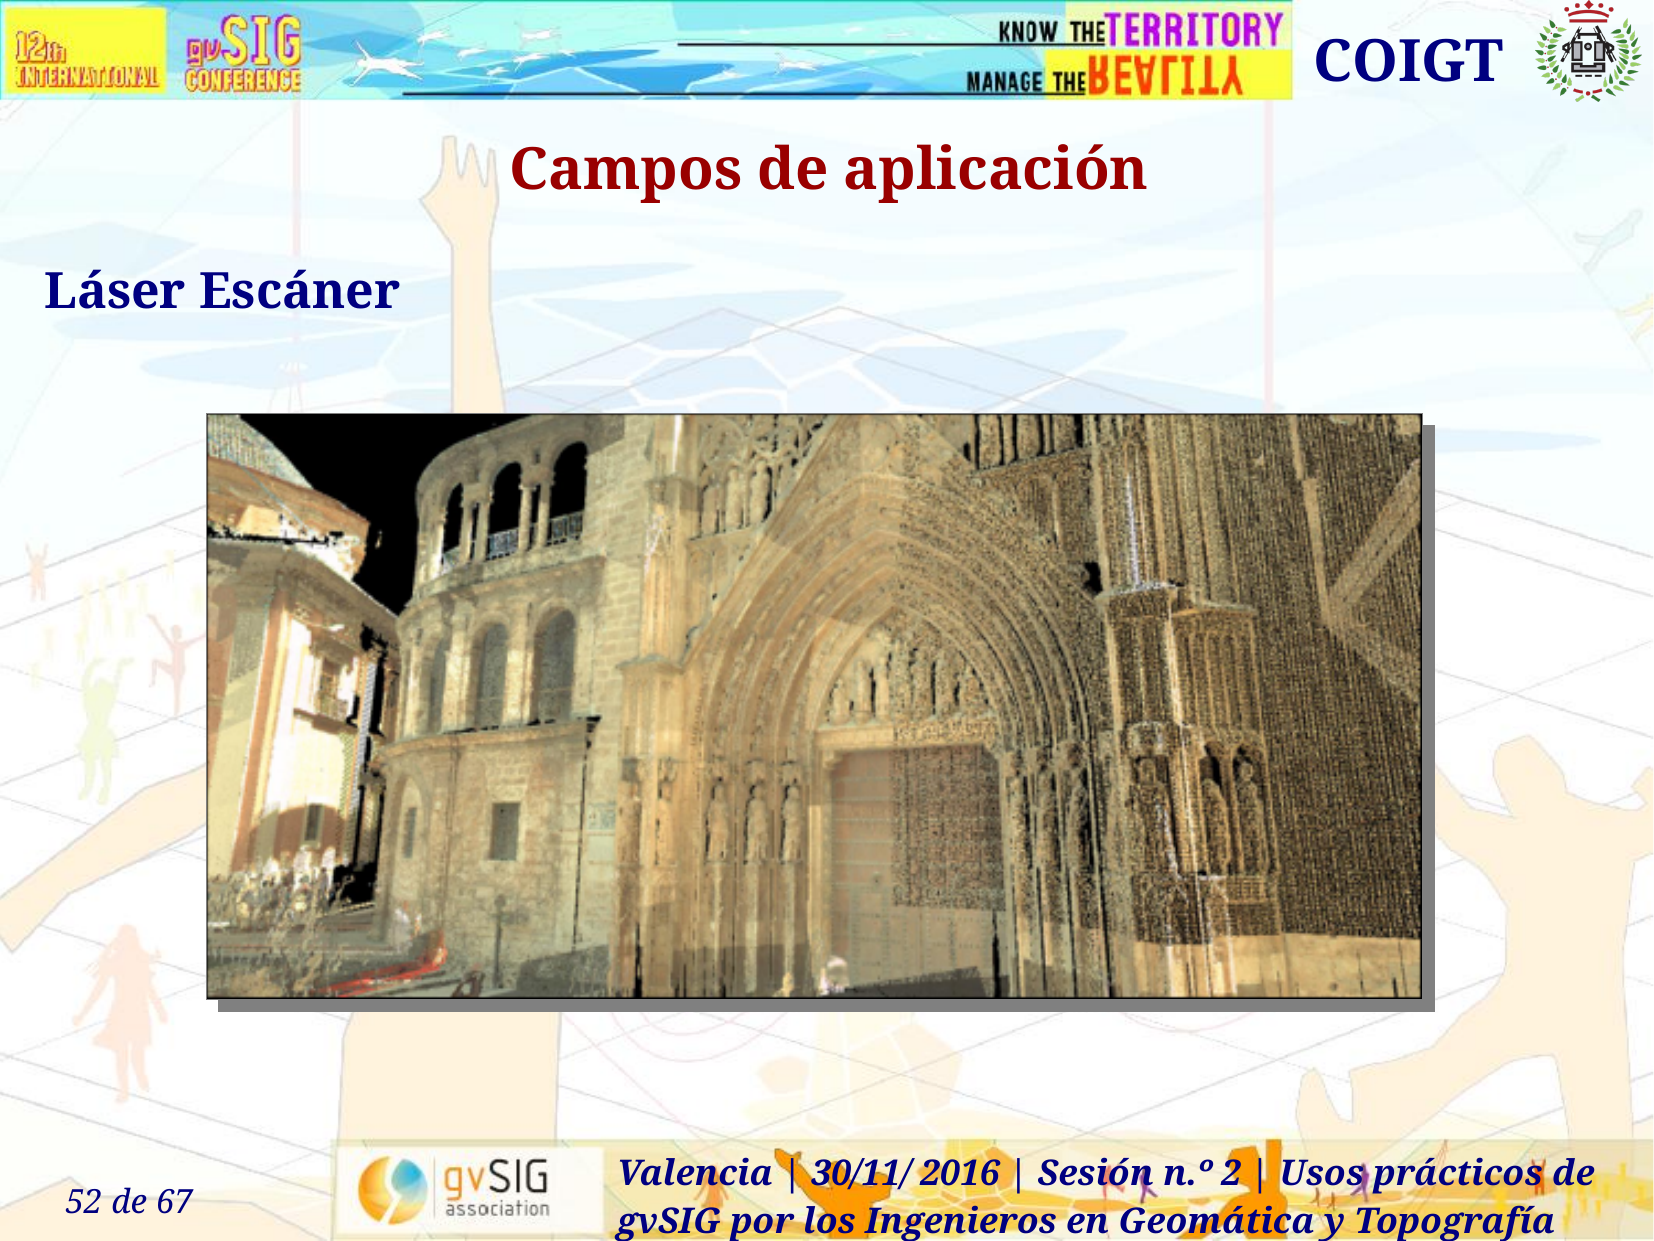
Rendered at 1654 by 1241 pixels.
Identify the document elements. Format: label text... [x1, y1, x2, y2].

text_box Campos de aplicación [28, 120, 1630, 202]
text_box Láser Escáner [29, 248, 1630, 1238]
text_box COIGT [1299, 12, 1654, 148]
text_box Valencia | 30/11/ 2016 | Sesión n.º 2 | Usos prácticos de gvSIG por los Ingenieros en Geomática y Topografía [602, 1140, 1654, 1241]
picture [206, 413, 1423, 1000]
picture [0, 0, 1654, 1241]
